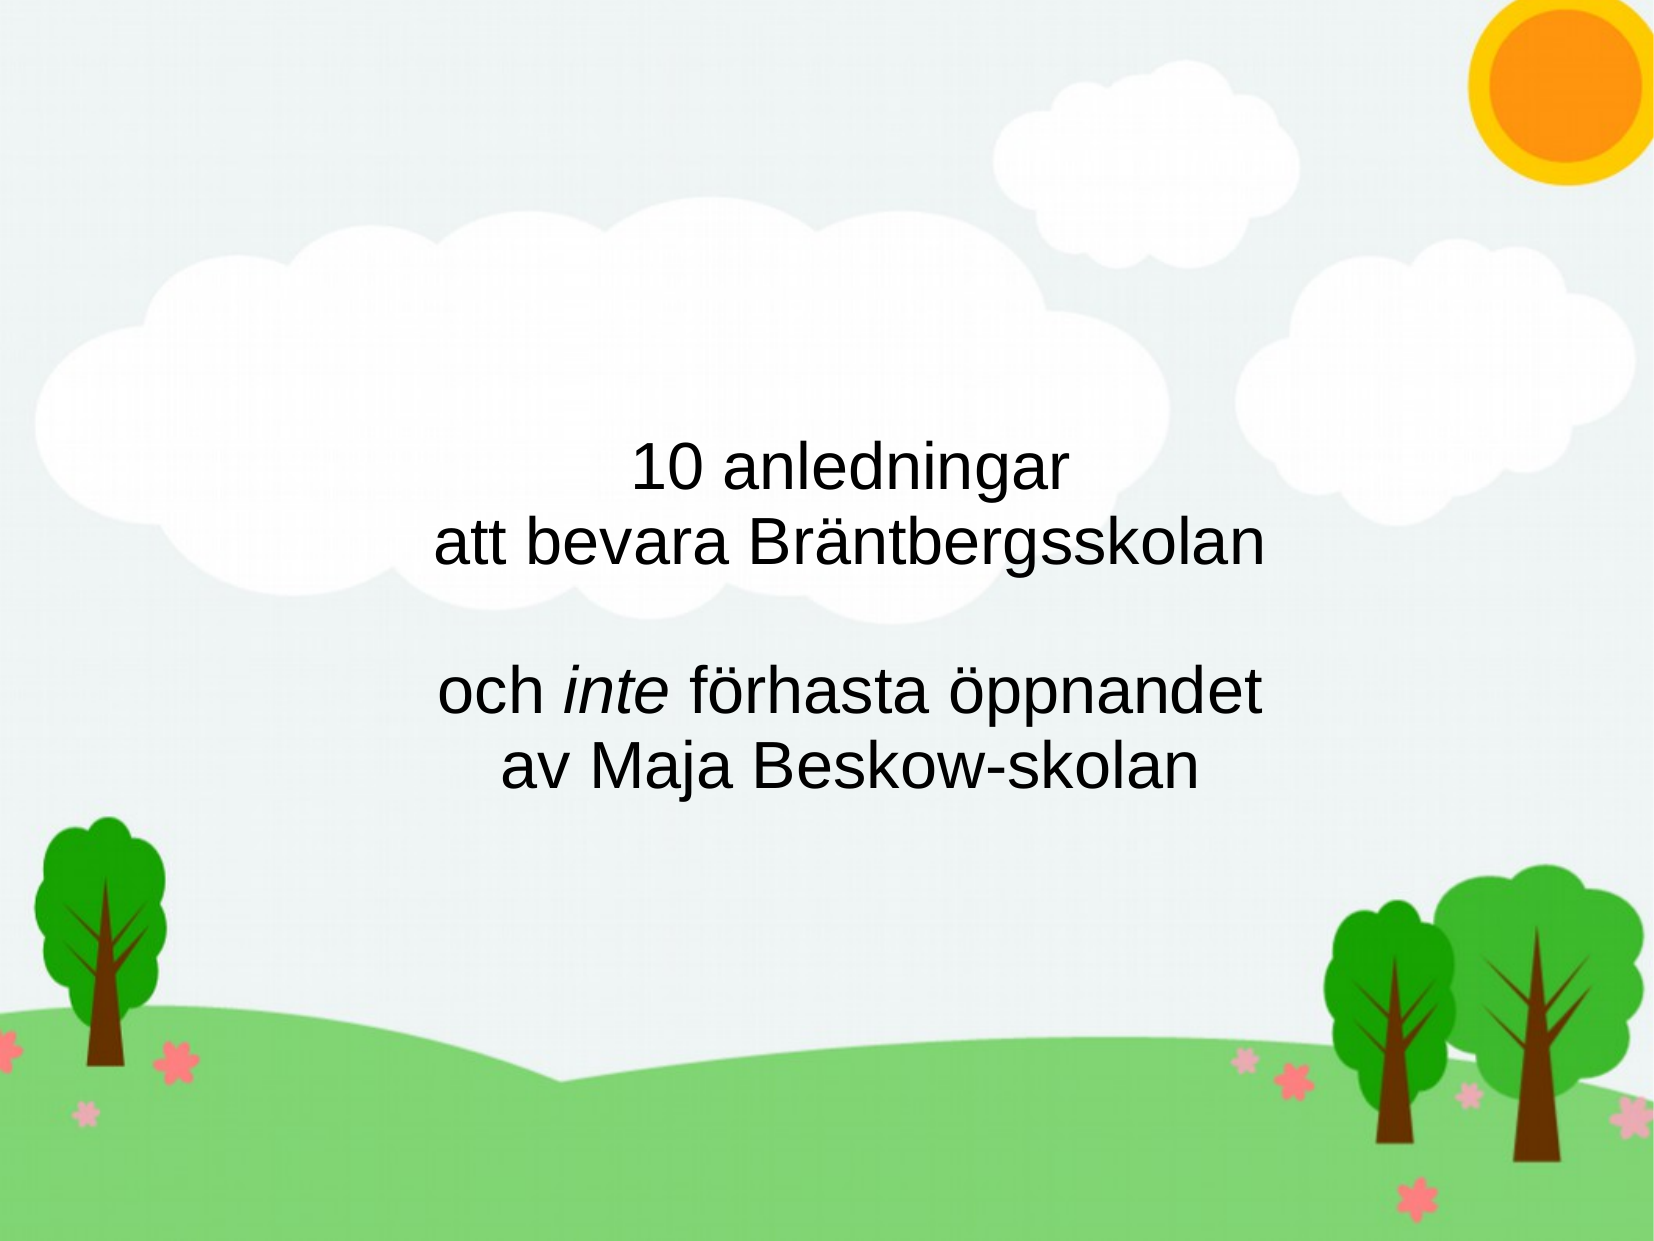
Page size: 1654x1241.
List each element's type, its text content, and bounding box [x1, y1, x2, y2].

picture [0, 0, 1654, 1241]
subtitle 10 anledningar att bevara Bräntbergsskolan och inte förhasta öppnandet av Maja Beskow-skolan [401, 354, 1300, 878]
